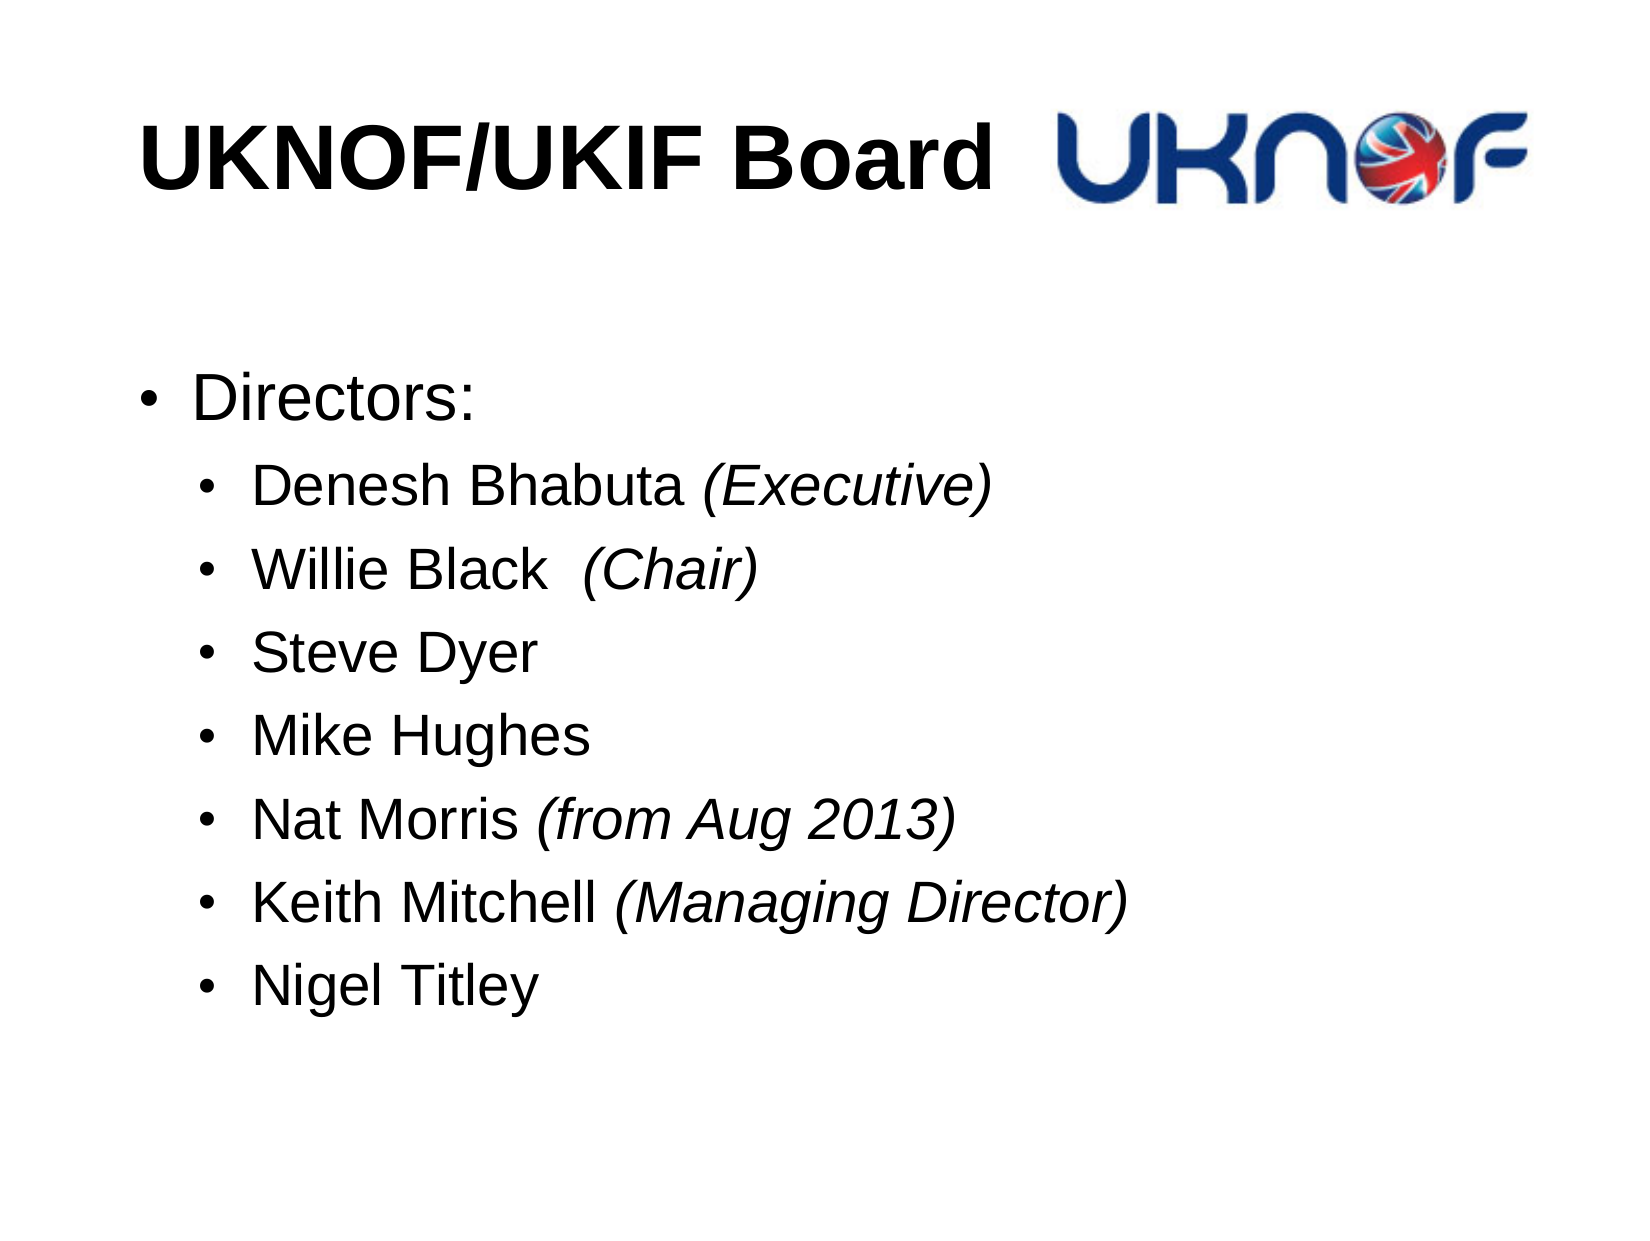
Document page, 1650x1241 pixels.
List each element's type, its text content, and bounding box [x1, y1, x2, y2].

picture [1050, 93, 1536, 225]
title UKNOF/UKIF Board [123, 37, 1013, 279]
list Directors: Denesh Bhabuta (Executive) Willie Black (Chair) Steve Dyer Mike Hughes Nat Morris (from Aug 2013) Keith Mitchell (Managing Director) Nigel Titley [137, 360, 1538, 1163]
